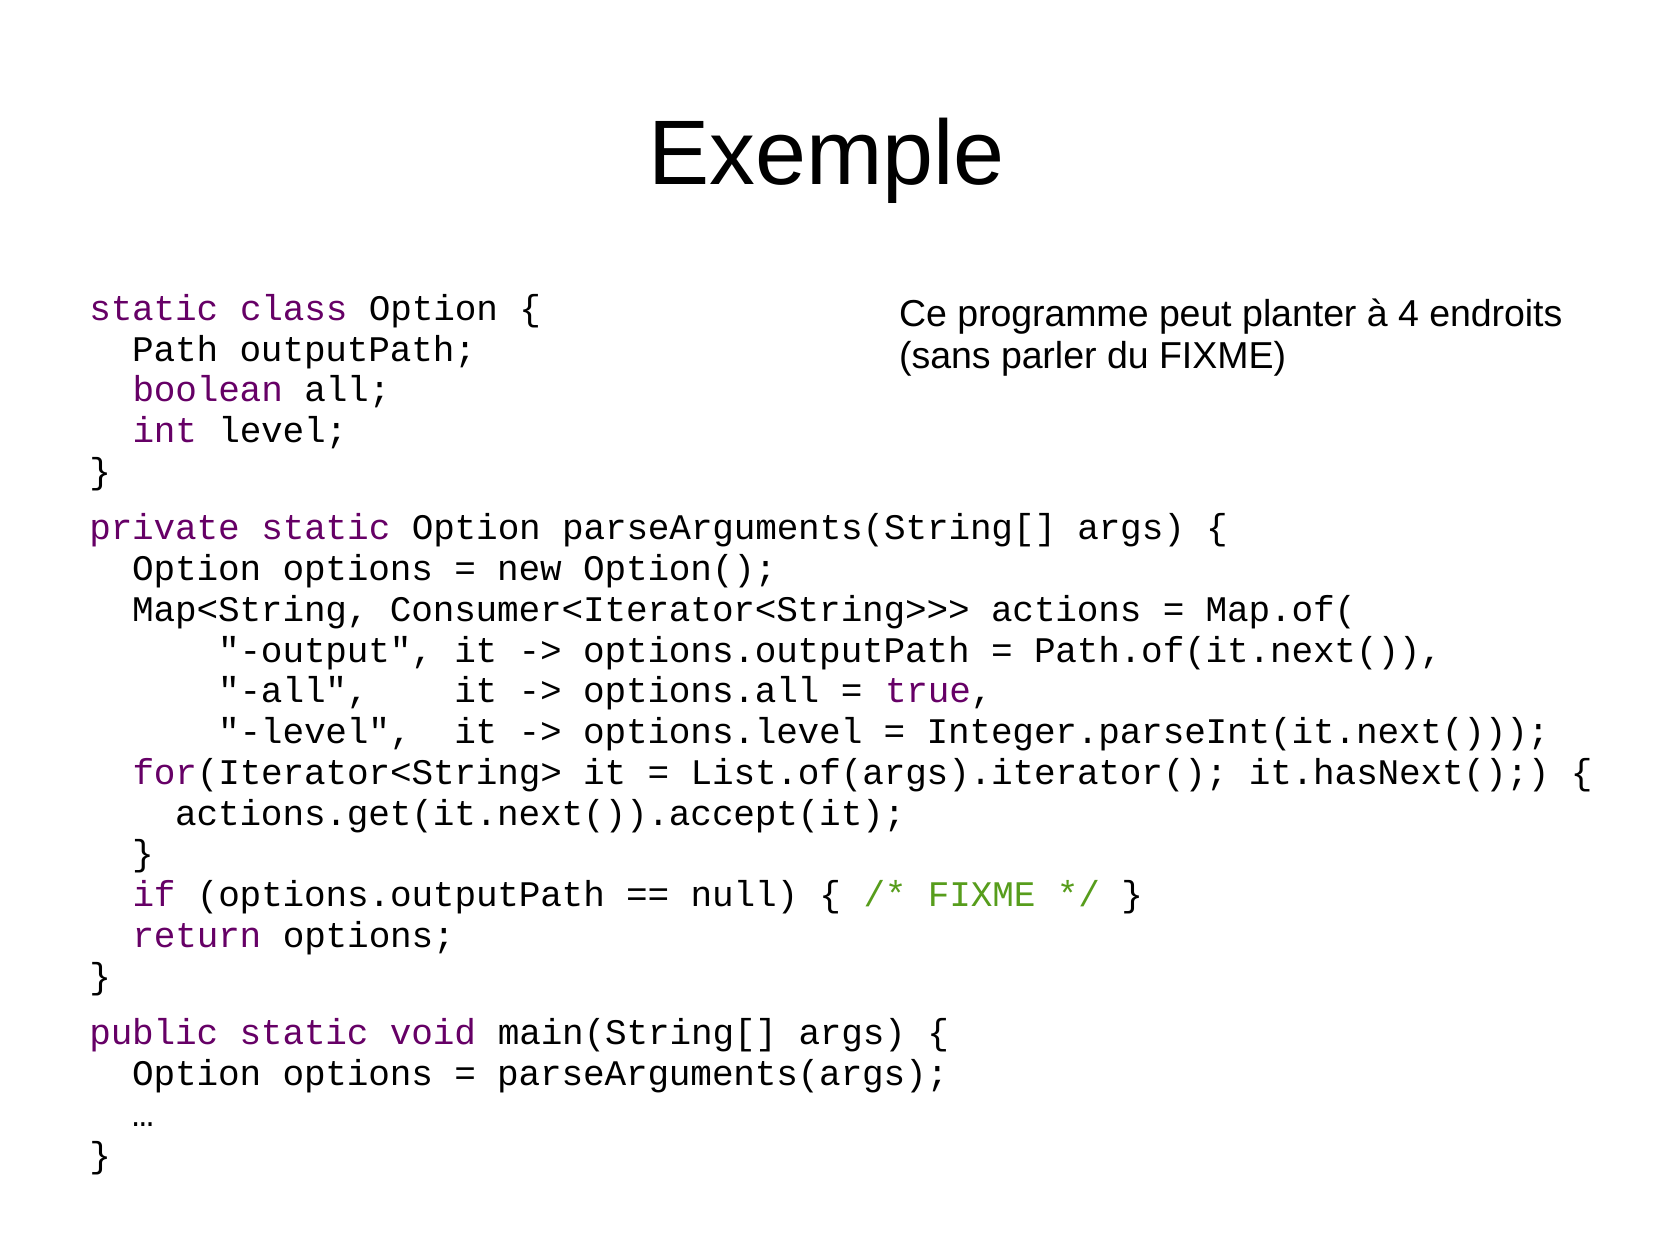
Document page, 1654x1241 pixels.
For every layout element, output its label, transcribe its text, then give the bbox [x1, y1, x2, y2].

text_box Ce programme peut planter à 4 endroits (sans parler du FIXME) [884, 285, 1578, 385]
list static class Option { Path outputPath; boolean all; int level; } private static Option parseArguments(String[] args) { Option options = new Option(); Map<String, Consumer<Iterator<String>>> actions = Map.of( "-output", it -> options.outputPath = Path.of(it.next()), "-all", it -> options.all = true, "-level", it -> options.level = Integer.parseInt(it.next())); for(Iterator<String> it = List.of(args).iterator(); it.hasNext();) { actions.get(it.next()).accept(it); } if (options.outputPath == null) { /* FIXME */ } return options; } public static void main(String[] args) { Option options = parseArguments(args); … } [51, 290, 1603, 1201]
title Exemple [82, 49, 1571, 257]
